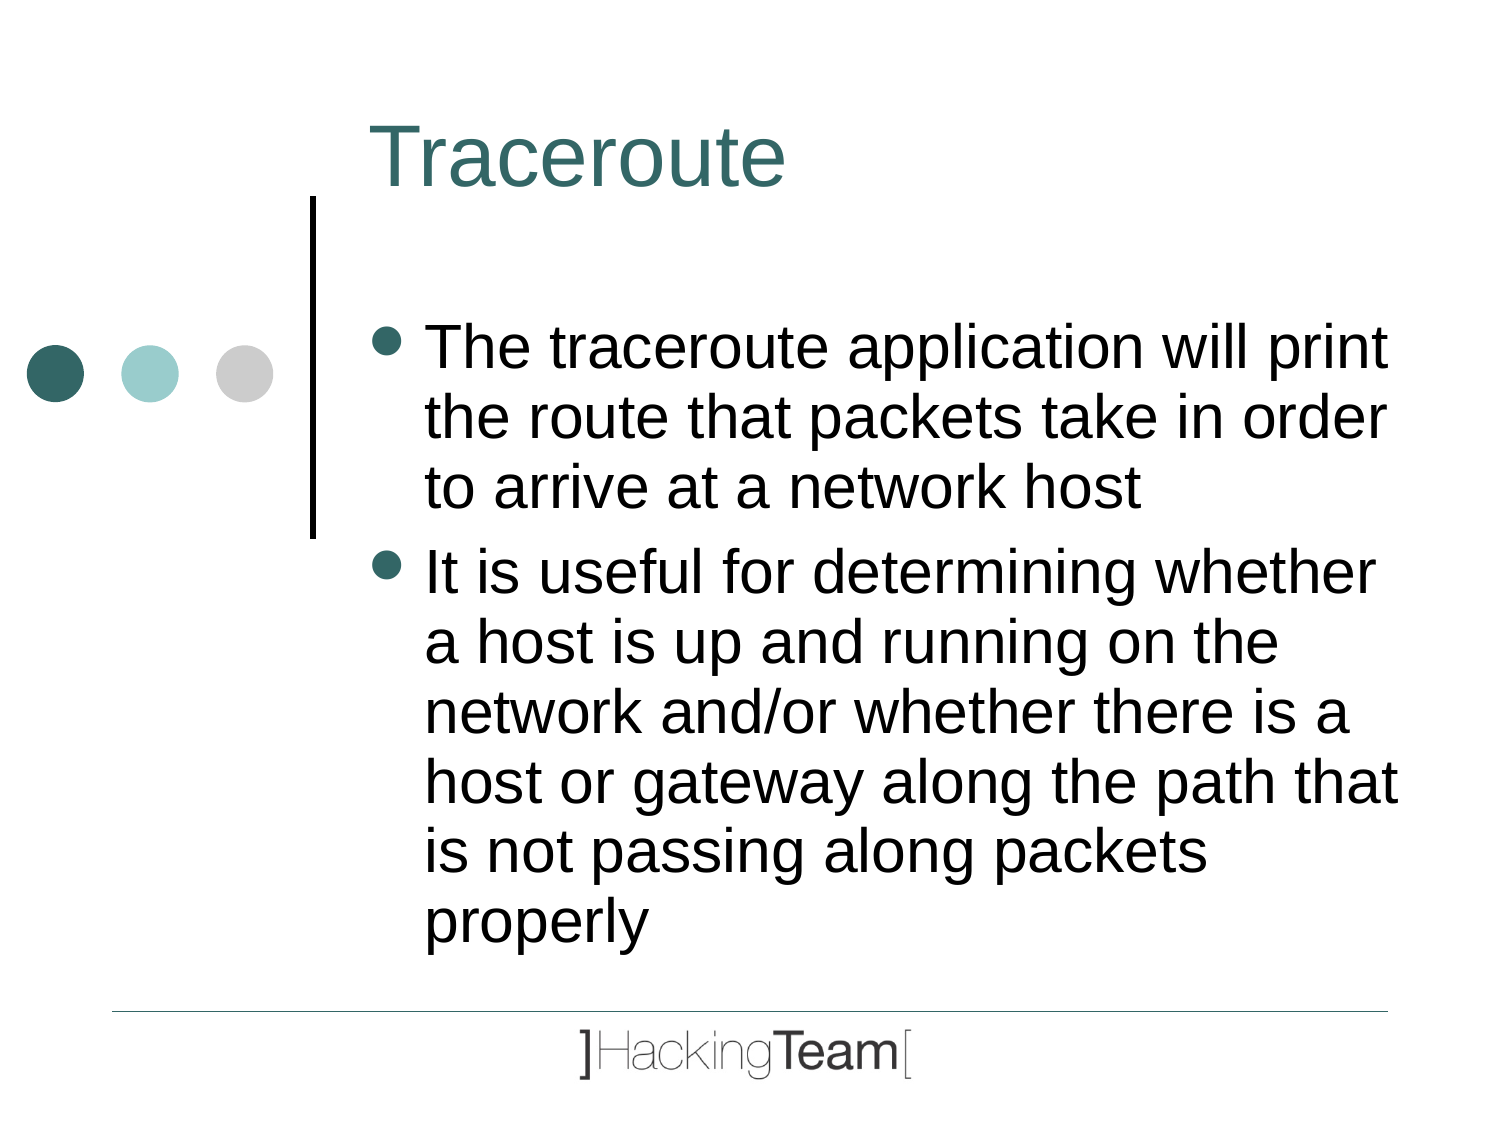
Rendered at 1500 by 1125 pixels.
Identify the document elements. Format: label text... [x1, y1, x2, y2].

picture [574, 1041, 916, 1084]
title Traceroute [249, 38, 1401, 275]
list The traceroute application will print the route that packets take in order to arrive at a network host It is useful for determining whether a host is up and running on the network and/or whether there is a host or gateway along the path that is not passing along packets properly [249, 312, 1401, 1041]
